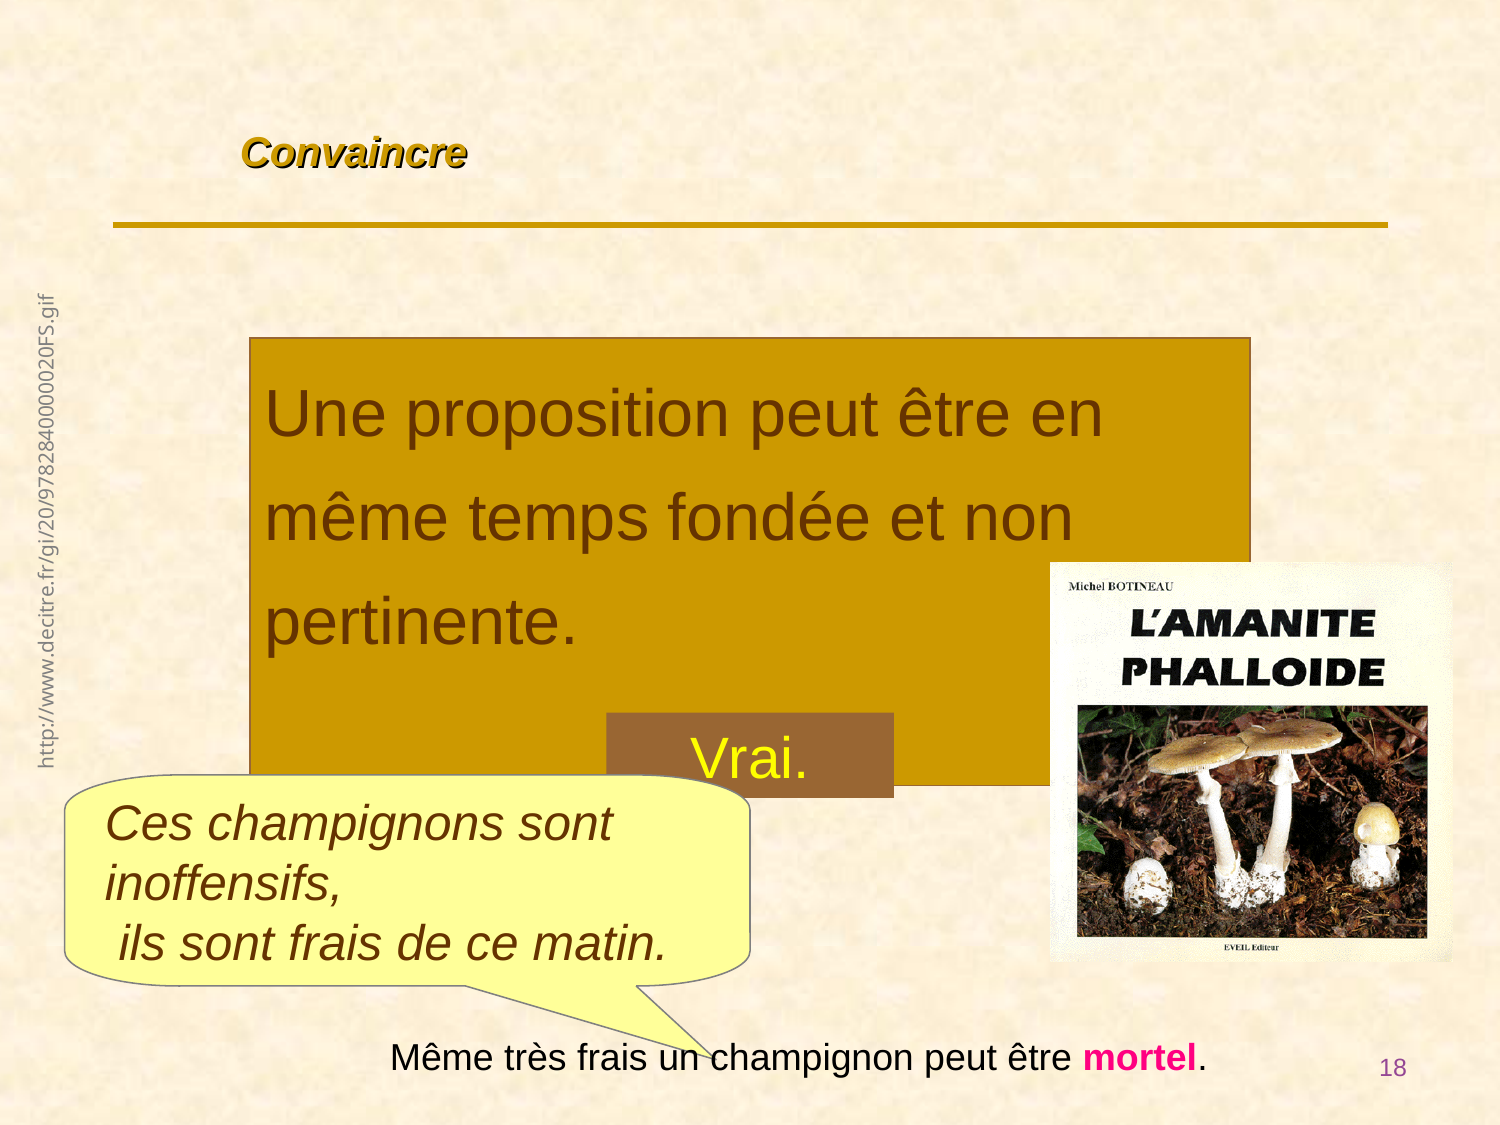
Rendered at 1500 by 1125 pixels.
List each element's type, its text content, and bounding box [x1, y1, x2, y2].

picture [0, 0, 1500, 1125]
text_box Ces champignons sont inoffensifs, ils sont frais de ce matin. [64, 774, 751, 1024]
text_box Vrai. [606, 712, 894, 798]
text_box Une proposition peut être en même temps fondée et non pertinente. Vrai / Faux ? [249, 338, 1251, 786]
text_box Convaincre [225, 116, 483, 183]
text_box Même très frais un champignon peut être mortel. [375, 1024, 1288, 1086]
text_box http://www.decitre.fr/gi/20/9782840000020FS.gif [24, 0, 66, 784]
